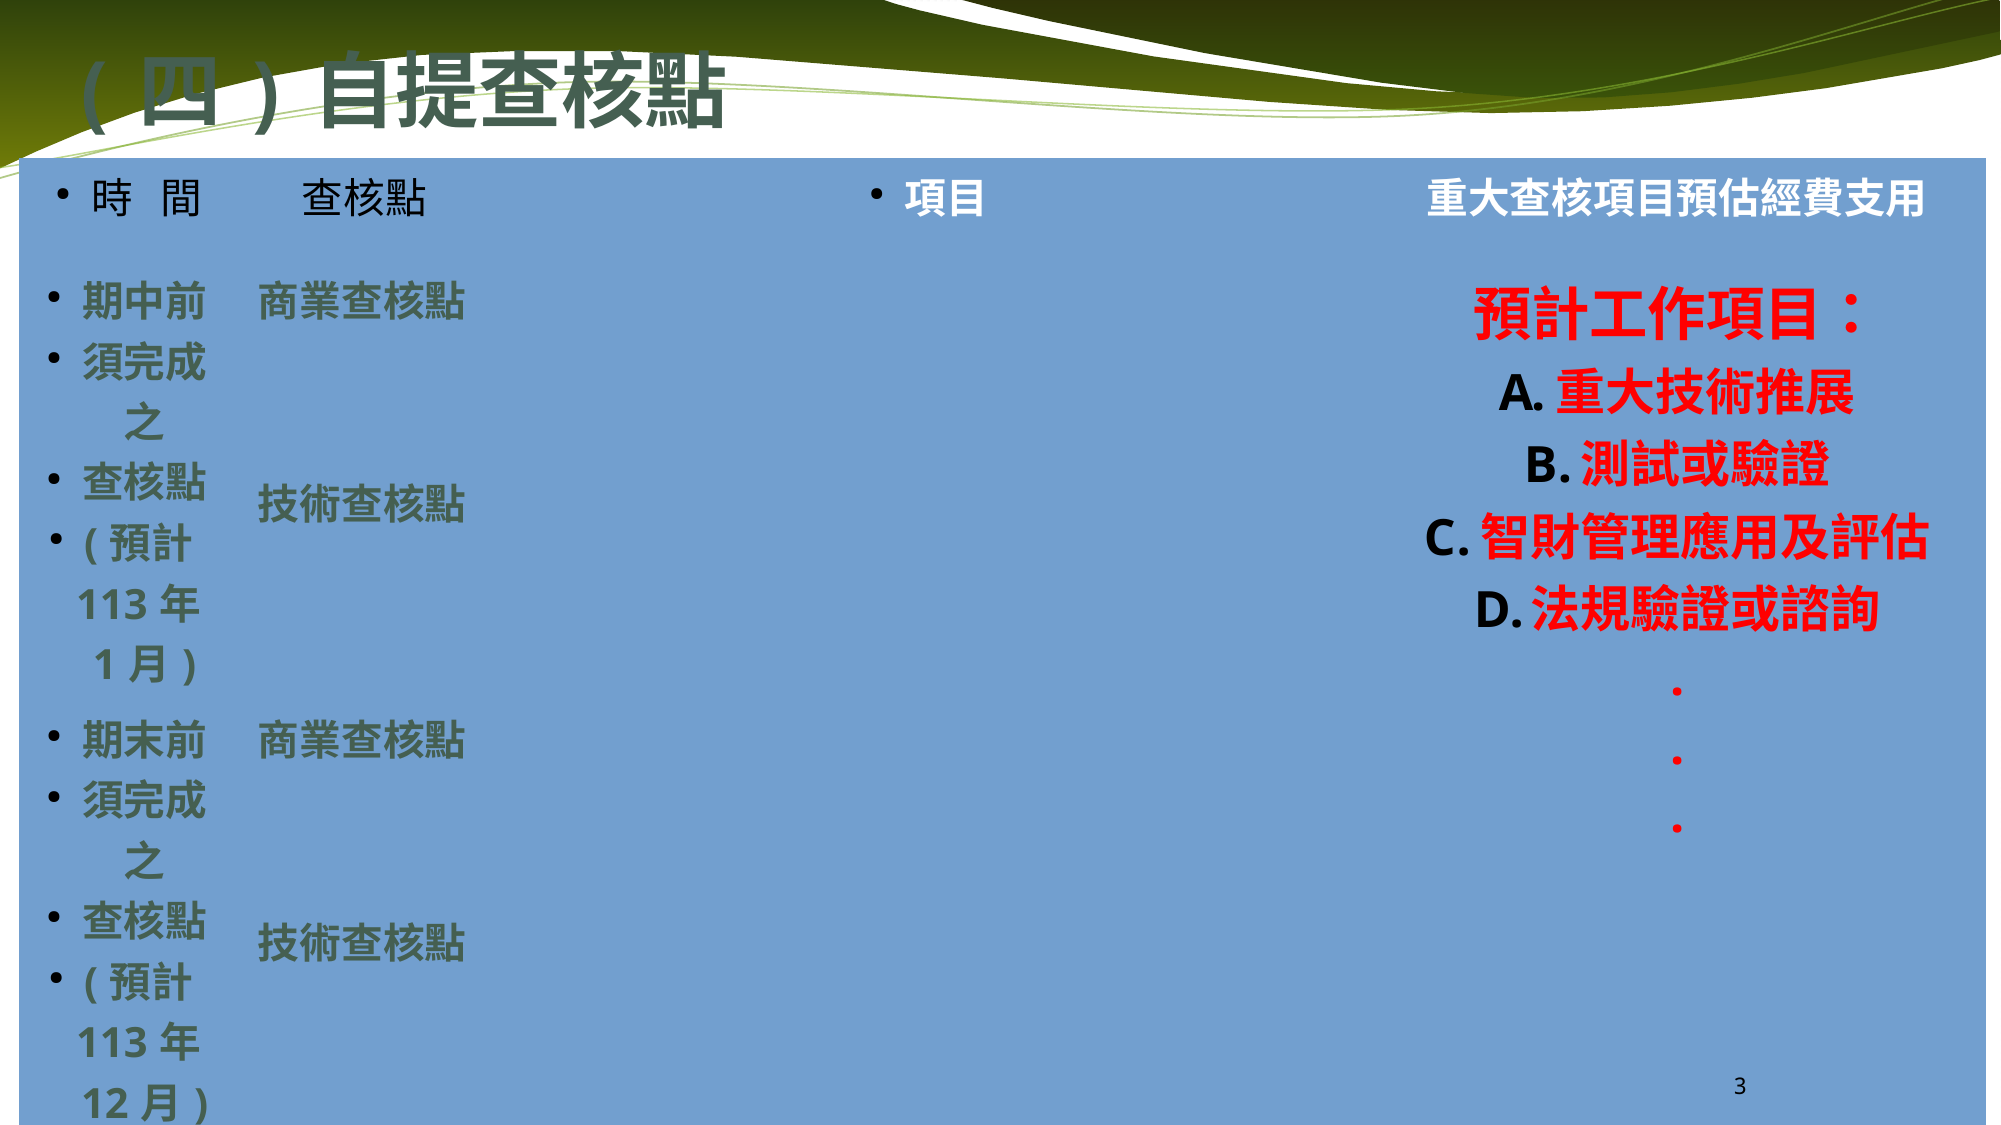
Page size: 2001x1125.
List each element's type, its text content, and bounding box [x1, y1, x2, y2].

table_cell 預計工作項目： 重大技術推展 測試或驗證 智財管理應用及評估 法規驗證或諮詢 . . . [1368, 261, 1986, 1125]
table_cell [490, 1004, 1368, 1125]
table_header 項目 [490, 158, 1368, 261]
table_header 時 間 [19, 158, 238, 261]
table_cell 期中前 須完成之 查核點 (預計113年1月) [19, 261, 238, 700]
table_header 查核點 [238, 158, 490, 261]
table_cell [490, 700, 1368, 801]
table_cell [490, 801, 1368, 903]
table_cell 商業查核點 [238, 261, 490, 464]
table_cell 商業查核點 [238, 700, 490, 903]
text_box <編號> [1733, 1042, 1900, 1103]
table_cell [490, 261, 1368, 362]
table_cell 技術查核點 [238, 903, 490, 1125]
title (四)自提查核點 [68, 22, 1869, 139]
table_cell [490, 565, 1368, 700]
table_header 重大查核項目預估經費支用 [1368, 158, 1986, 261]
table_cell [490, 464, 1368, 565]
table_cell [490, 362, 1368, 464]
table_cell 期末前 須完成之 查核點 (預計113年12月) [19, 700, 238, 1125]
table_cell [490, 903, 1368, 1004]
table_cell 技術查核點 [238, 464, 490, 700]
